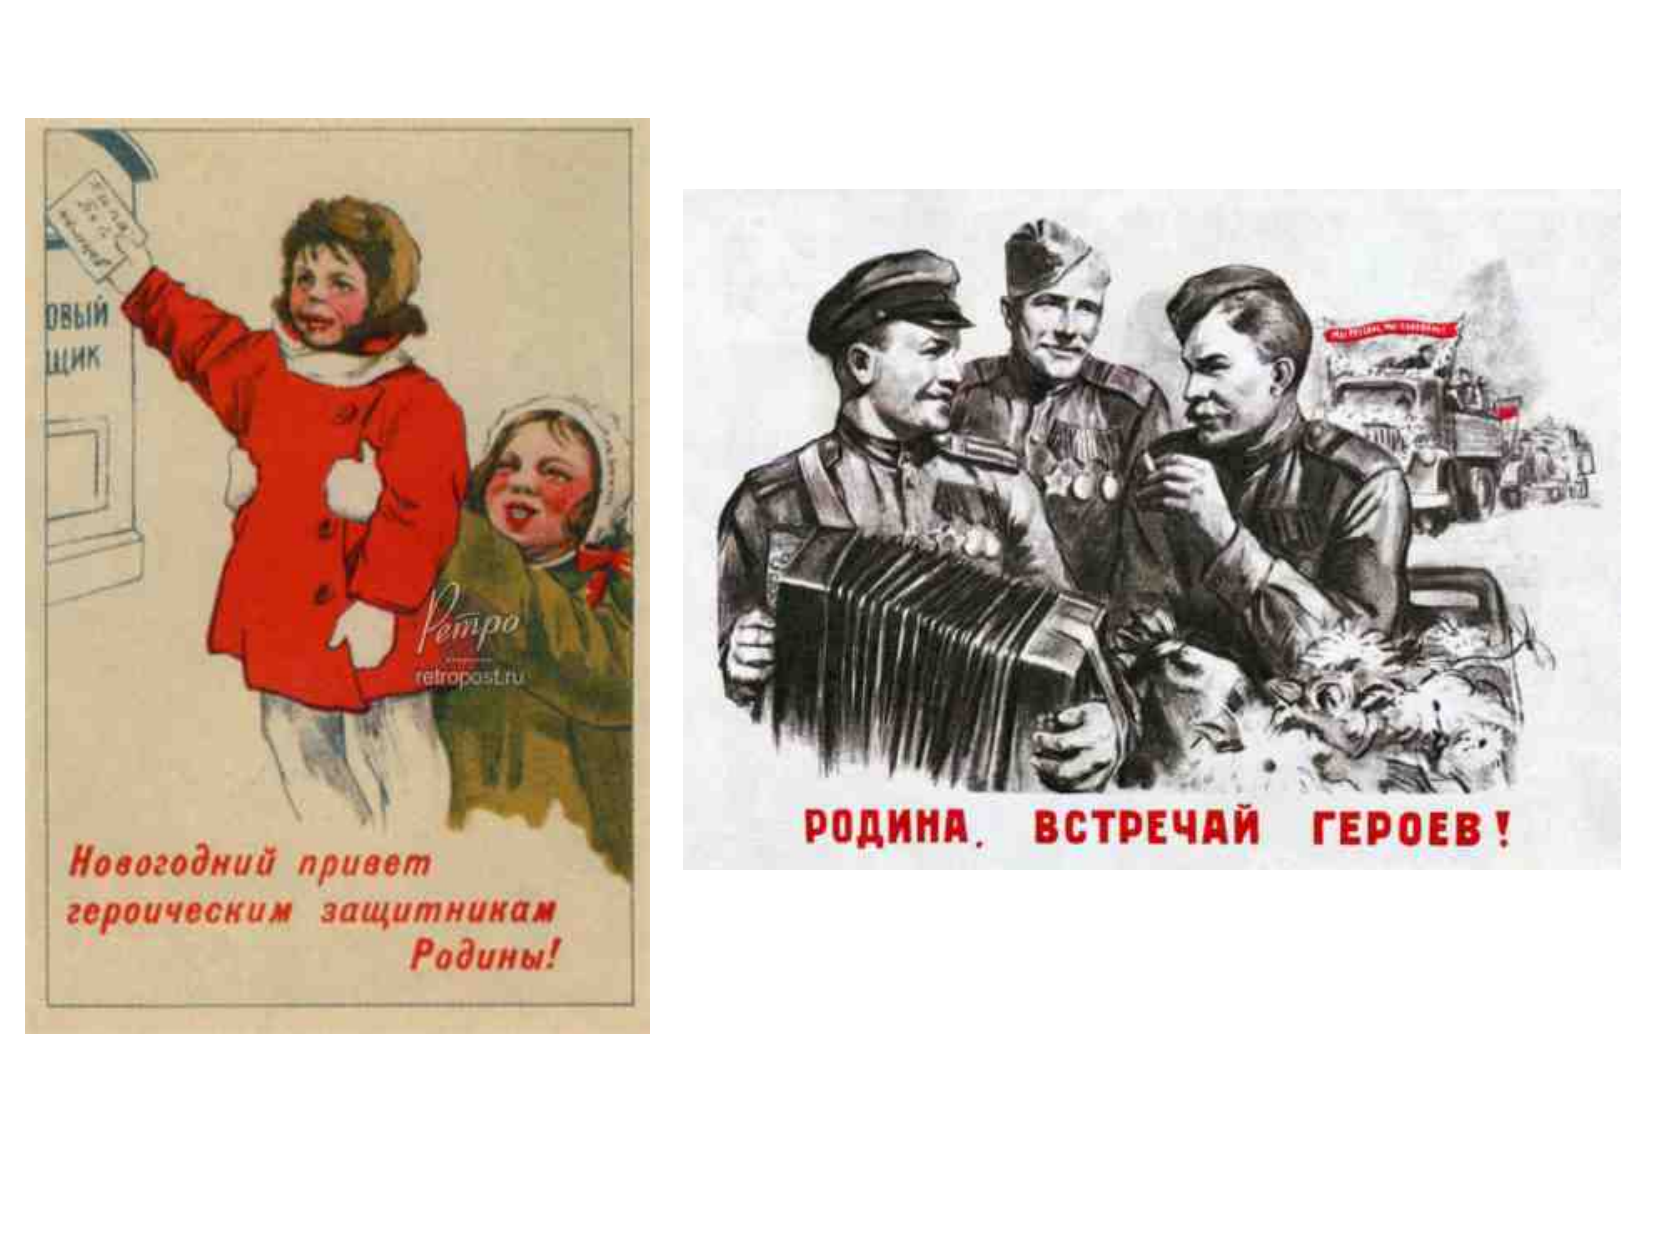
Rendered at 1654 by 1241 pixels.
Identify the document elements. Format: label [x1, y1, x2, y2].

picture [25, 118, 650, 1034]
picture [683, 189, 1621, 870]
